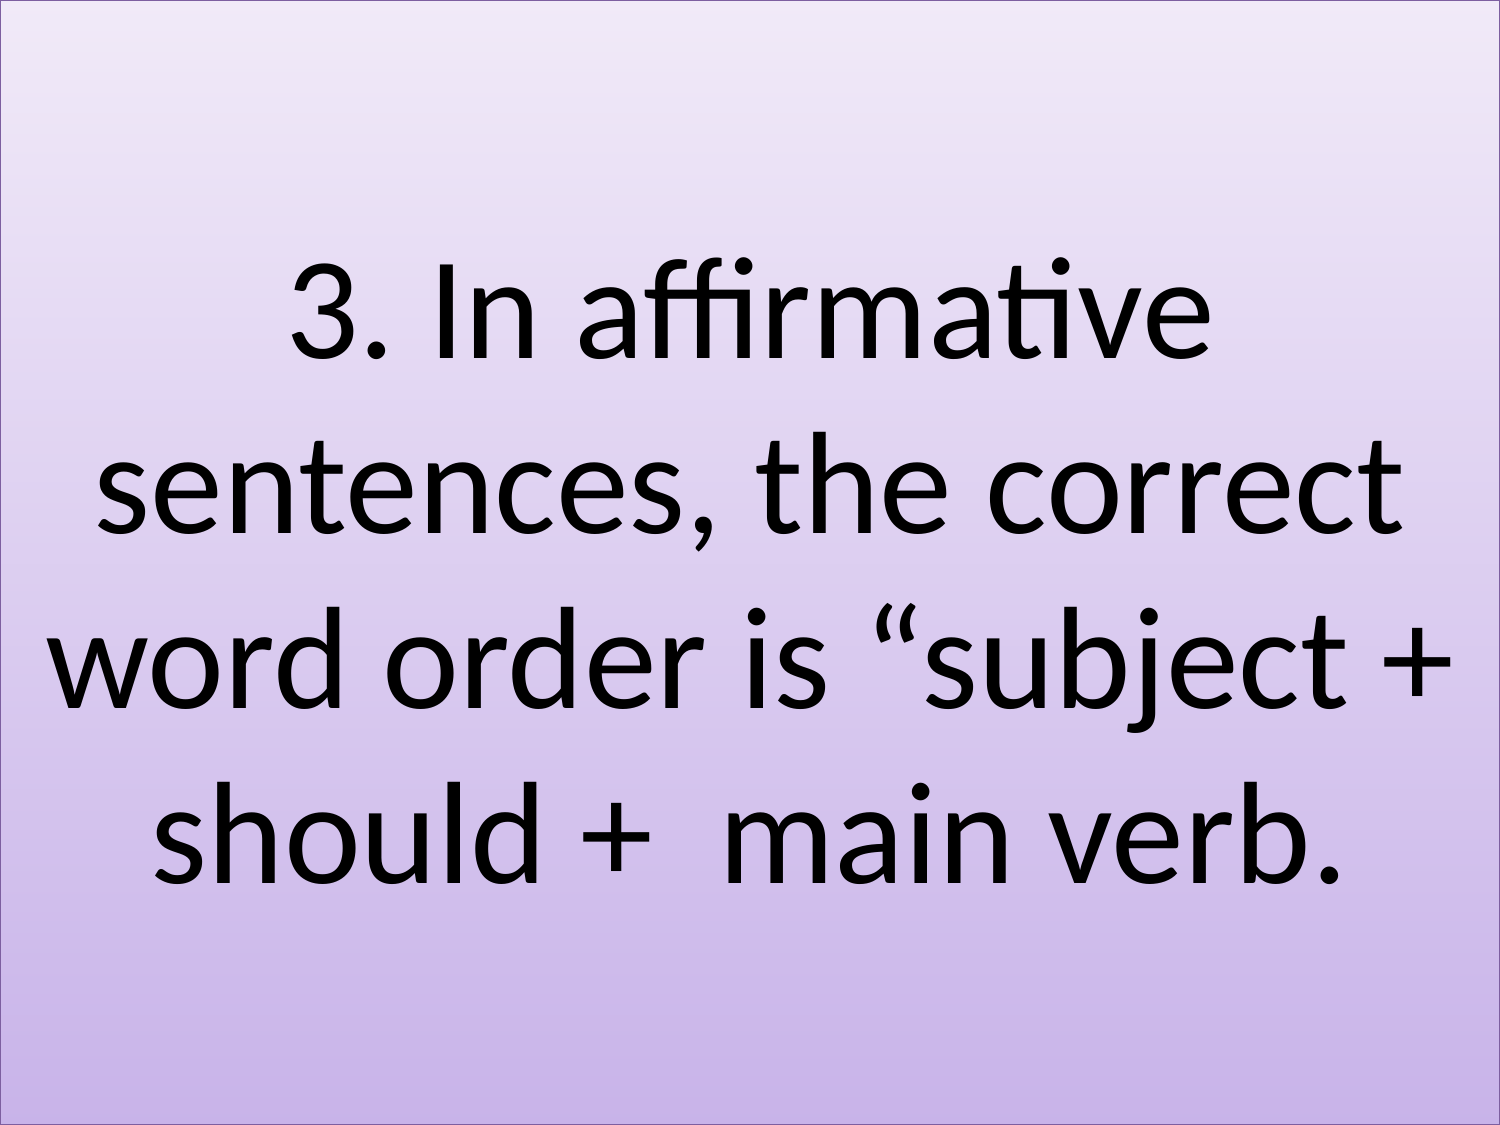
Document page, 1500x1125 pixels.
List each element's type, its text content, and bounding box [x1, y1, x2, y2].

title 3. In affirmative sentences, the correct word order is “subject + should + main verb. [0, 0, 1500, 1125]
